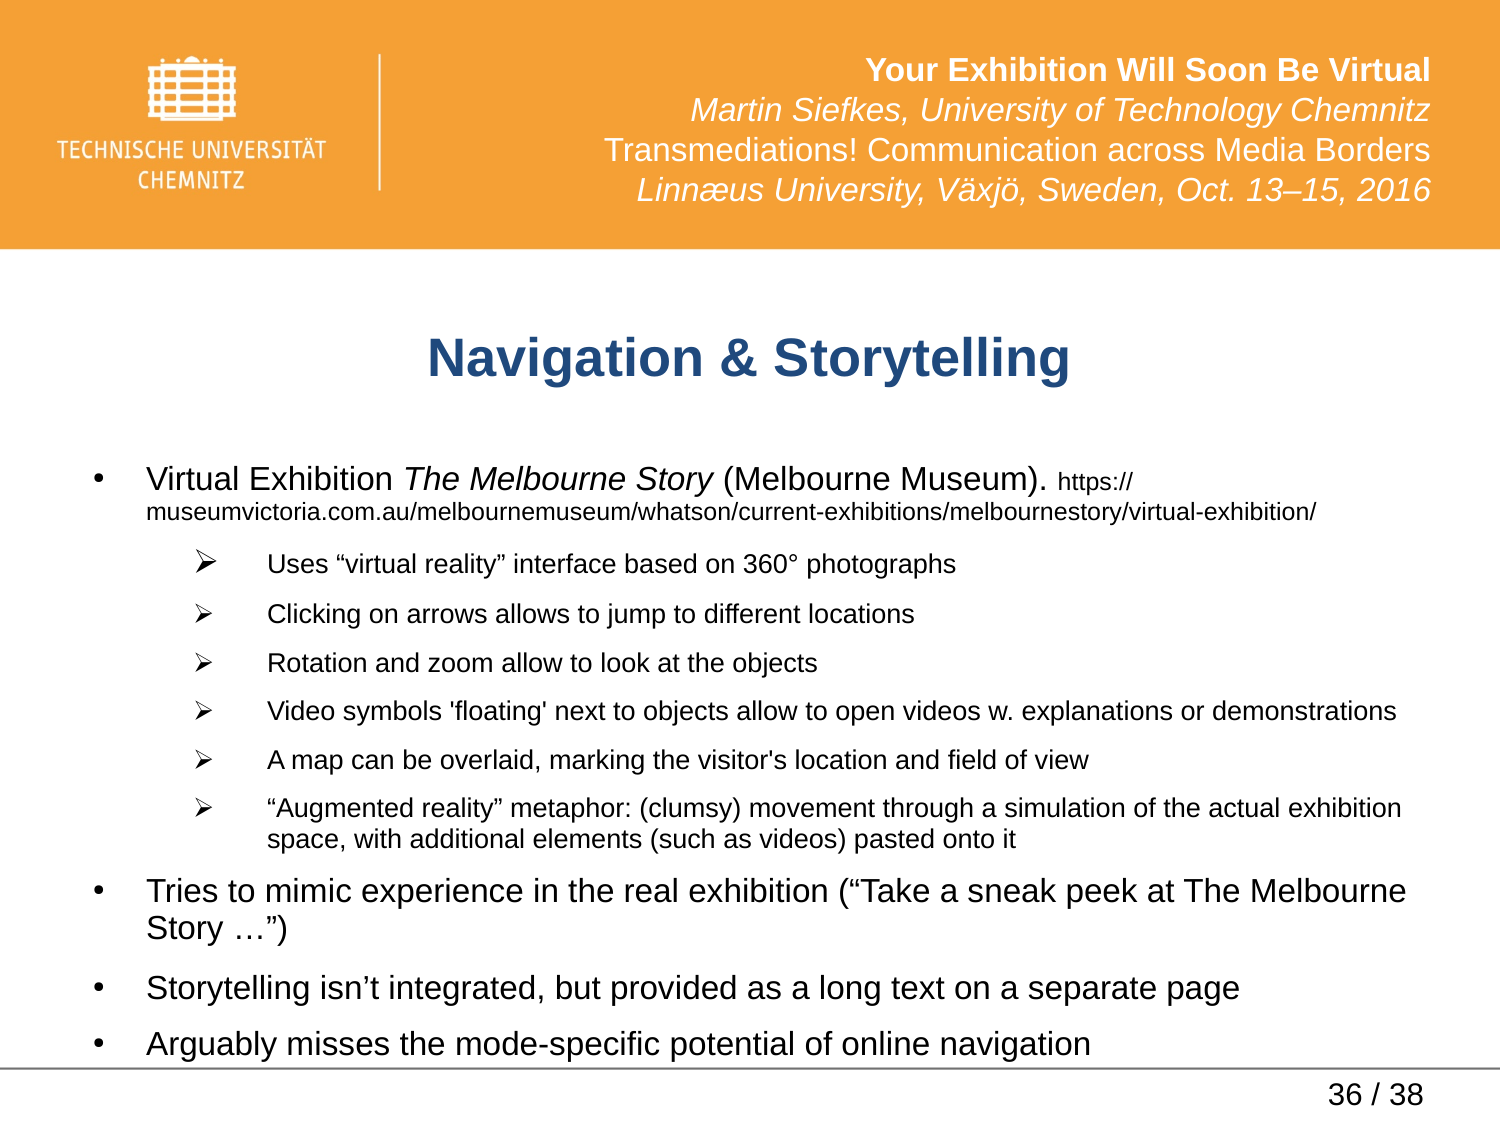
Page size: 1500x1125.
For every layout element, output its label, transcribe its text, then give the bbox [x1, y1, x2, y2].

text_box Navigation & Storytelling [59, 314, 1441, 449]
picture [0, 0, 1500, 1125]
text_box <Nummer> / 38 [1220, 1069, 1500, 1120]
list [419, 45, 774, 197]
list Virtual Exhibition The Melbourne Story (Melbourne Museum). https://museumvictoria.com.au/melbournemuseum/whatson/current-exhibitions/melbournestory/virtual-exhibition/  Uses “virtual reality” interface based on 360° photographs  Clicking on arrows allows to jump to different locations  Rotation and zoom allow to look at the objects  Video symbols 'floating' next to objects allow to open videos w. explanations or demonstrations  A map can be overlaid, marking the visitor's location and field of view  “Augmented reality” metaphor: (clumsy) movement through a simulation of the actual exhibition space, with additional elements (such as videos) pasted onto it Tries to mimic experience in the real exhibition (“Take a sneak peek at The Melbourne Story …”) Storytelling isn’t integrated, but provided as a long text on a separate page Arguably misses the mode-specific potential of online navigation [75, 460, 1426, 869]
